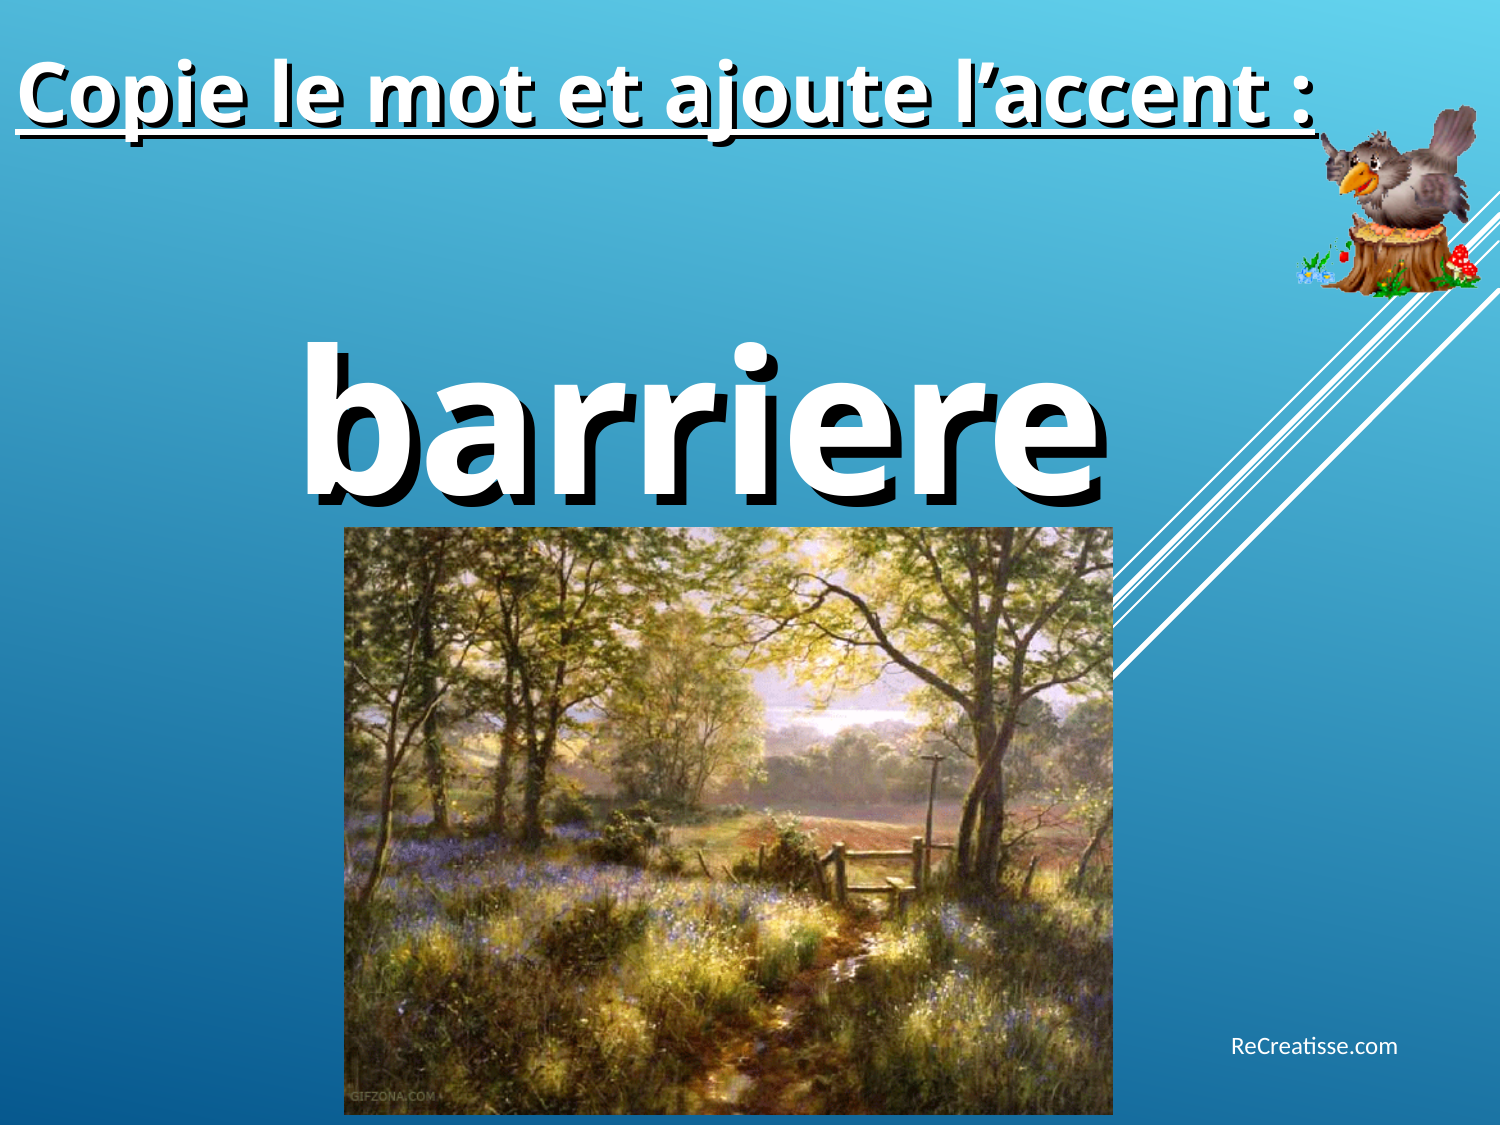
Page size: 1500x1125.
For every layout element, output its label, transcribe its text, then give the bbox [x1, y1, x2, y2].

text_box barriere [277, 287, 1120, 542]
picture [1272, 81, 1500, 304]
picture [344, 527, 1113, 1115]
text_box Copie le mot et ajoute l’accent : [0, 32, 1330, 147]
text_box Copie le mot et ajoute l’accent : [726, 139, 1272, 147]
text_box Copie le mot et ajoute l’accent : [143, 139, 715, 147]
text_box ReCreatisse.com [1216, 1022, 1414, 1067]
